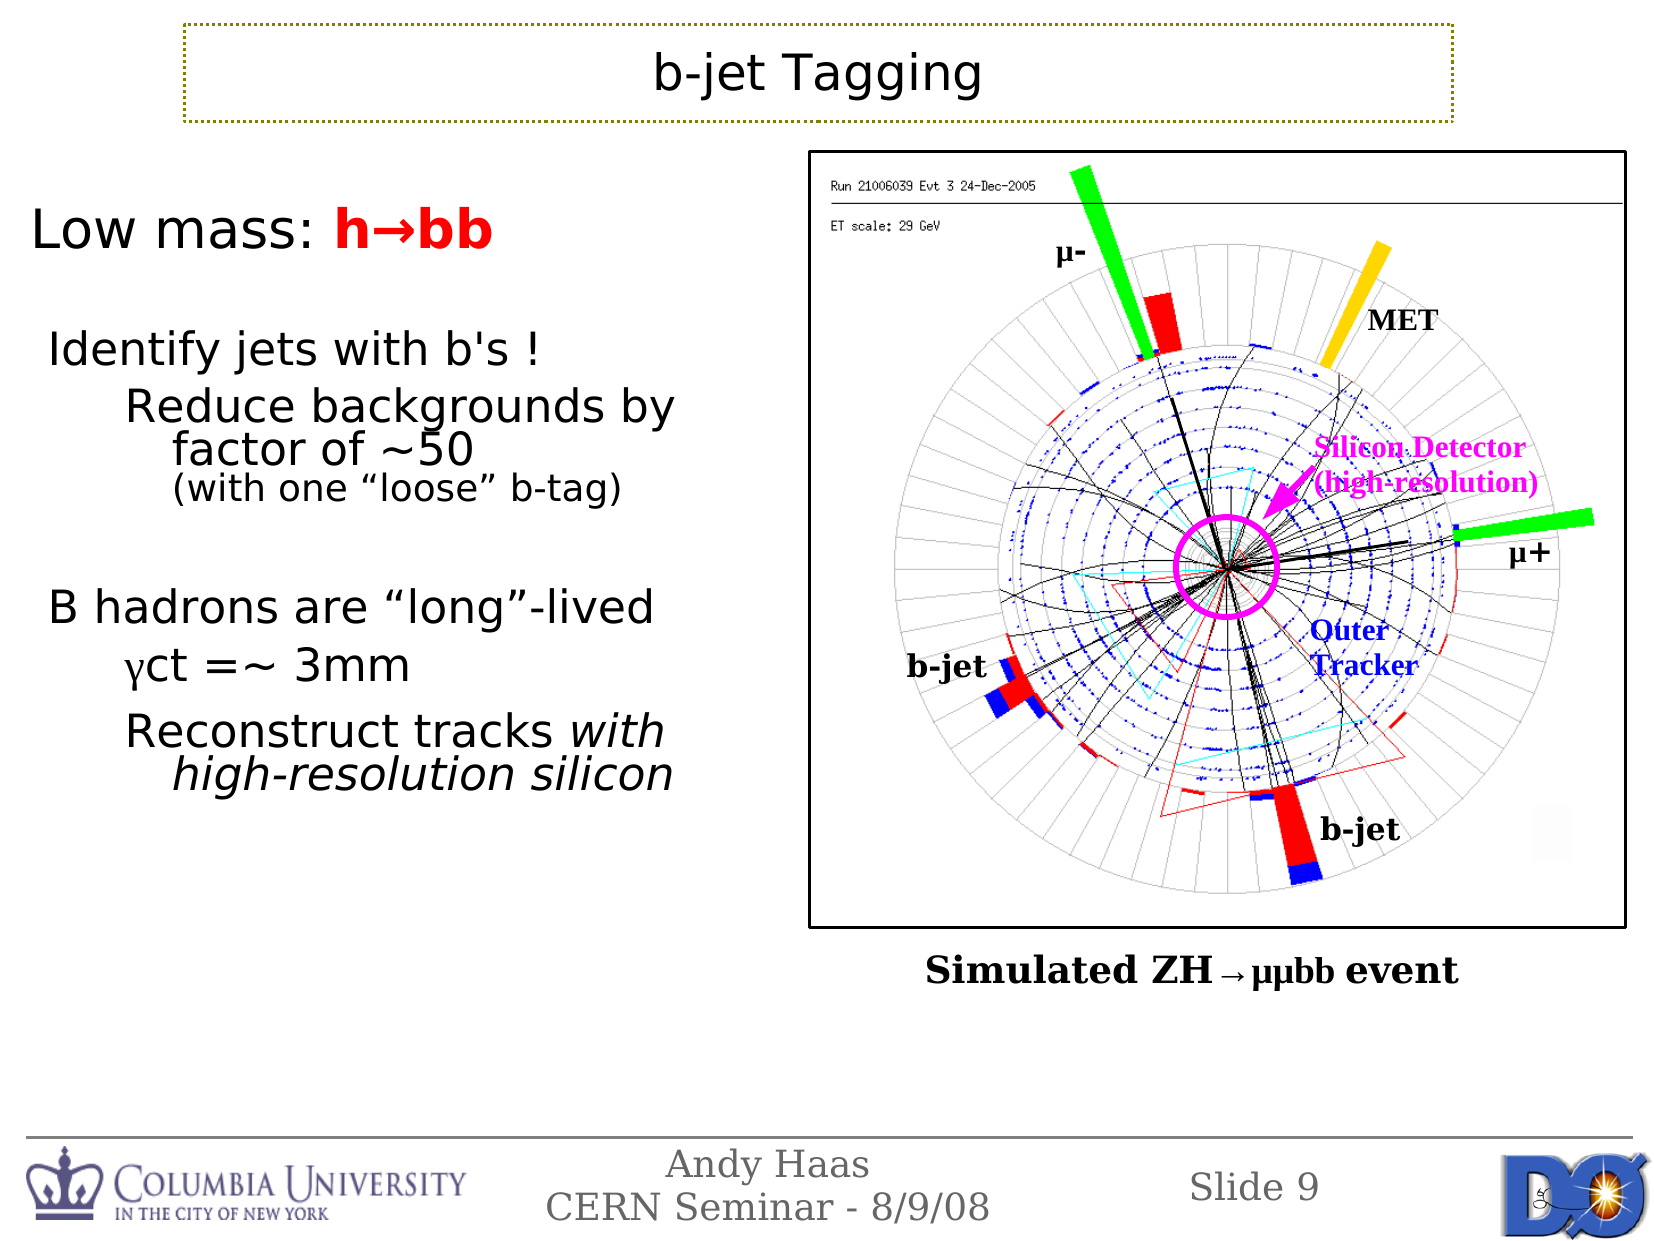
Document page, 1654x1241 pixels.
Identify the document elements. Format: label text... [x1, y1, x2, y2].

text_box µ- [1055, 232, 1087, 269]
text_box Silicon Detector (high-resolution) [1313, 429, 1540, 501]
text_box b-jet [906, 648, 988, 685]
text_box MET [1367, 302, 1451, 348]
picture [810, 153, 1625, 926]
text_box µ+ [1508, 532, 1554, 570]
title b-jet Tagging [184, 24, 1453, 122]
text_box Simulated ZH→μμbb event [924, 948, 1515, 993]
picture [1497, 1149, 1654, 1241]
text_box b-jet [1320, 811, 1401, 848]
list Low mass: h→bb Identify jets with b's ! Reduce backgrounds by factor of ~50 (with one “loose” b-tag) B hadrons are “long”-lived γct =~ 3mm Reconstruct tracks with high-resolution silicon [30, 140, 723, 1125]
text_box Outer Tracker [1309, 612, 1452, 684]
